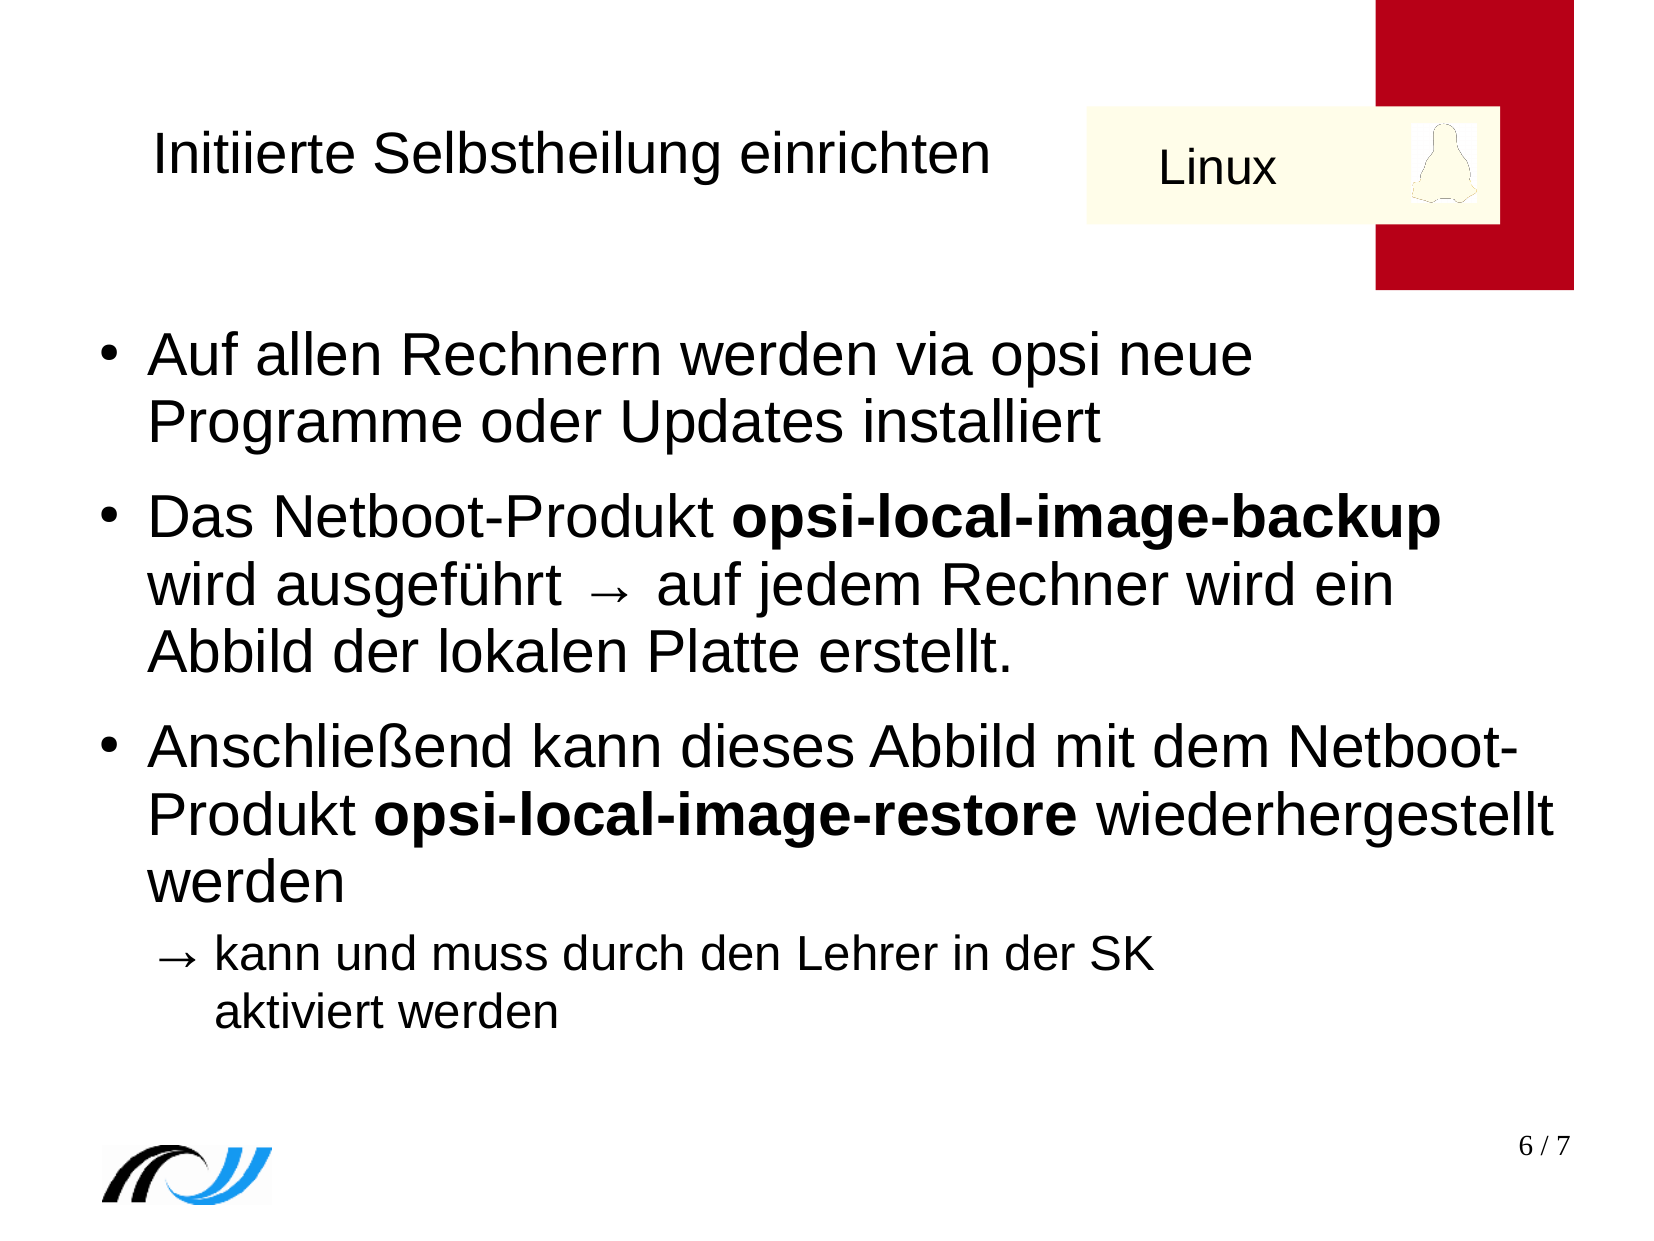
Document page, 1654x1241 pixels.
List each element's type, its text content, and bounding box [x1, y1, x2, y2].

title Initiierte Selbstheilung einrichten [82, 49, 1063, 257]
picture [102, 1145, 272, 1205]
list Auf allen Rechnern werden via opsi neue Programme oder Updates installiert Das Netboot-Produkt opsi-local-image-backup wird ausgeführt → auf jedem Rechner wird ein Abbild der lokalen Platte erstellt. Anschließend kann dieses Abbild mit dem Netboot-Produkt opsi-local-image-restore wiederhergestellt werden → kann und muss durch den Lehrer in der SK aktiviert werden [82, 320, 1571, 1040]
